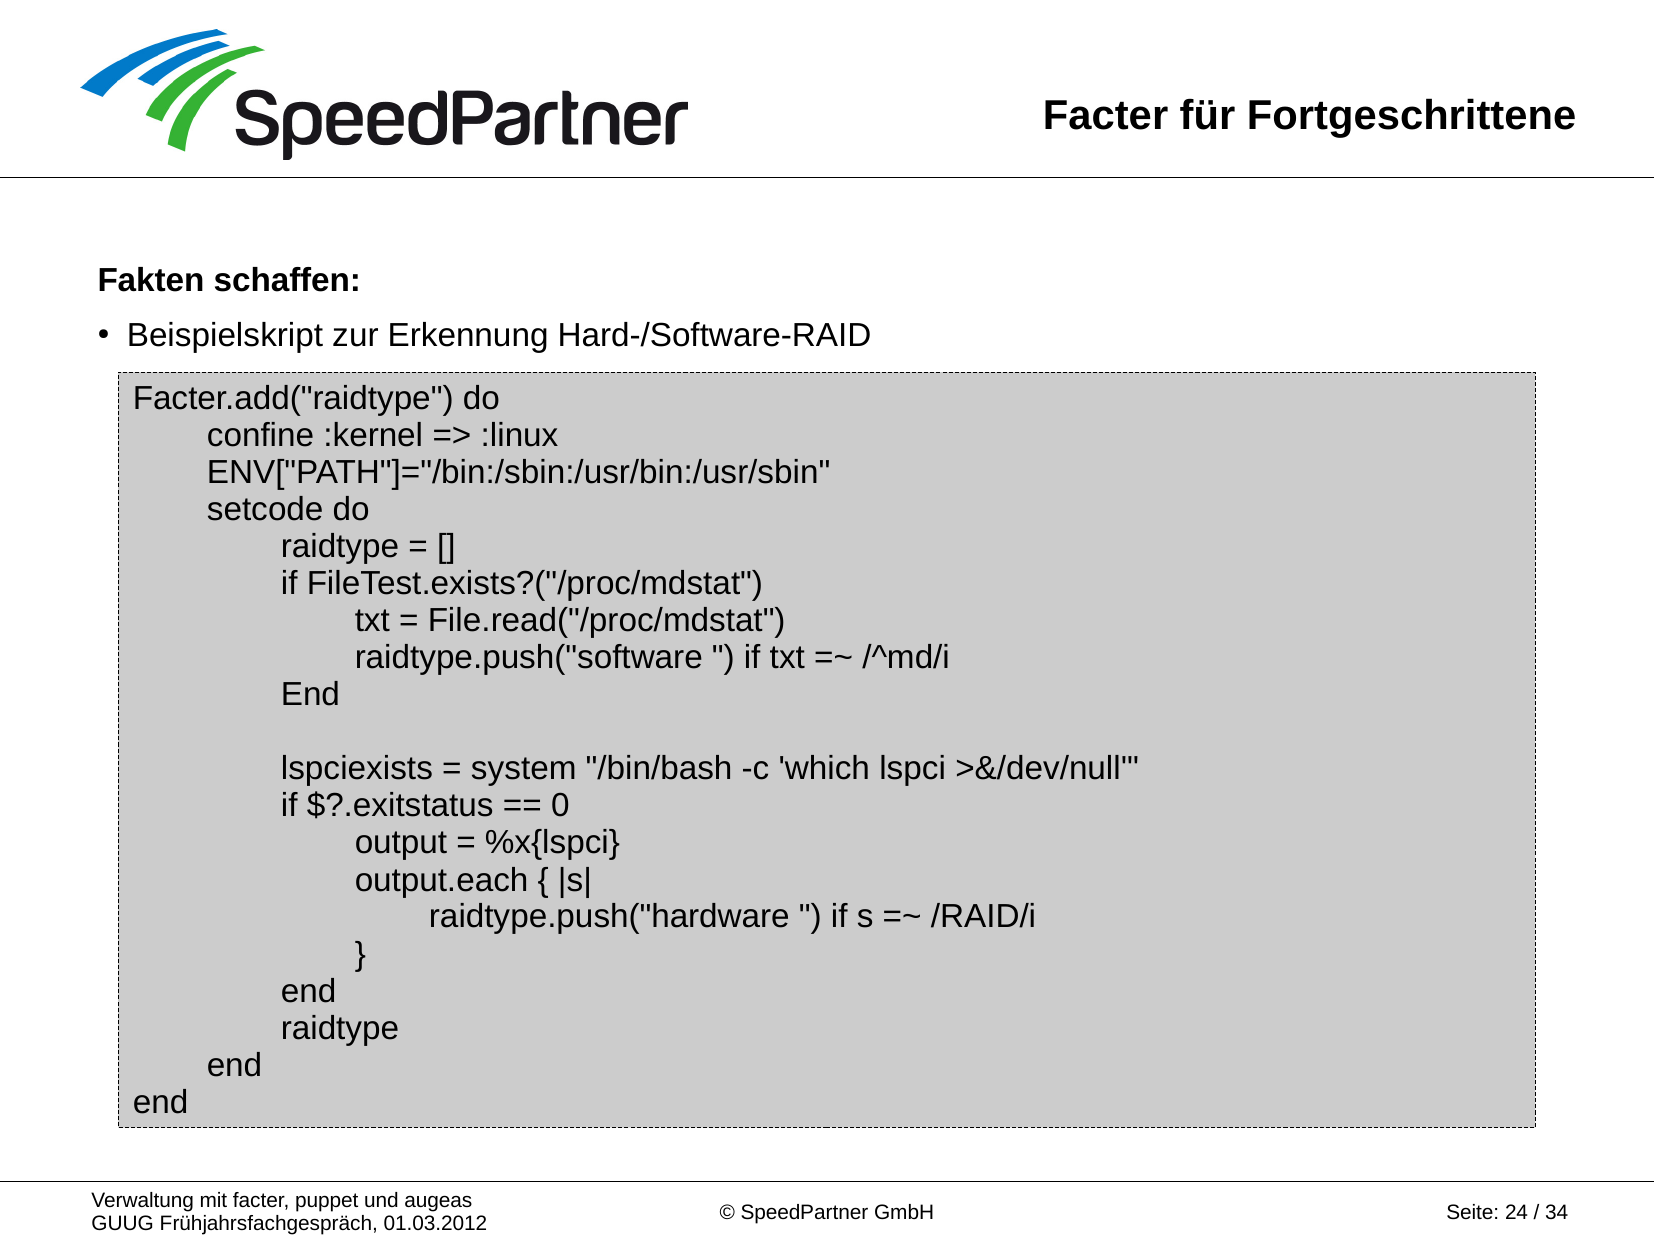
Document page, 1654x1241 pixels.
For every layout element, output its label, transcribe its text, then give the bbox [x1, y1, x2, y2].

picture [80, 29, 688, 160]
title Facter für Fortgeschrittene [590, 70, 1577, 160]
text_box Fakten schaffen: Beispielskript zur Erkennung Hard-/Software-RAID [82, 253, 1565, 1177]
text_box Facter.add("raidtype") do confine :kernel => :linux ENV["PATH"]="/bin:/sbin:/usr/bin:/usr/sbin" setcode do raidtype = [] if FileTest.exists?("/proc/mdstat") txt = File.read("/proc/mdstat") raidtype.push("software ") if txt =~ /^md/i End lspciexists = system "/bin/bash -c 'which lspci >&/dev/null'" if $?.exitstatus == 0 output = %x{lspci} output.each { |s| raidtype.push("hardware ") if s =~ /RAID/i } end raidtype end end [118, 372, 1536, 1128]
